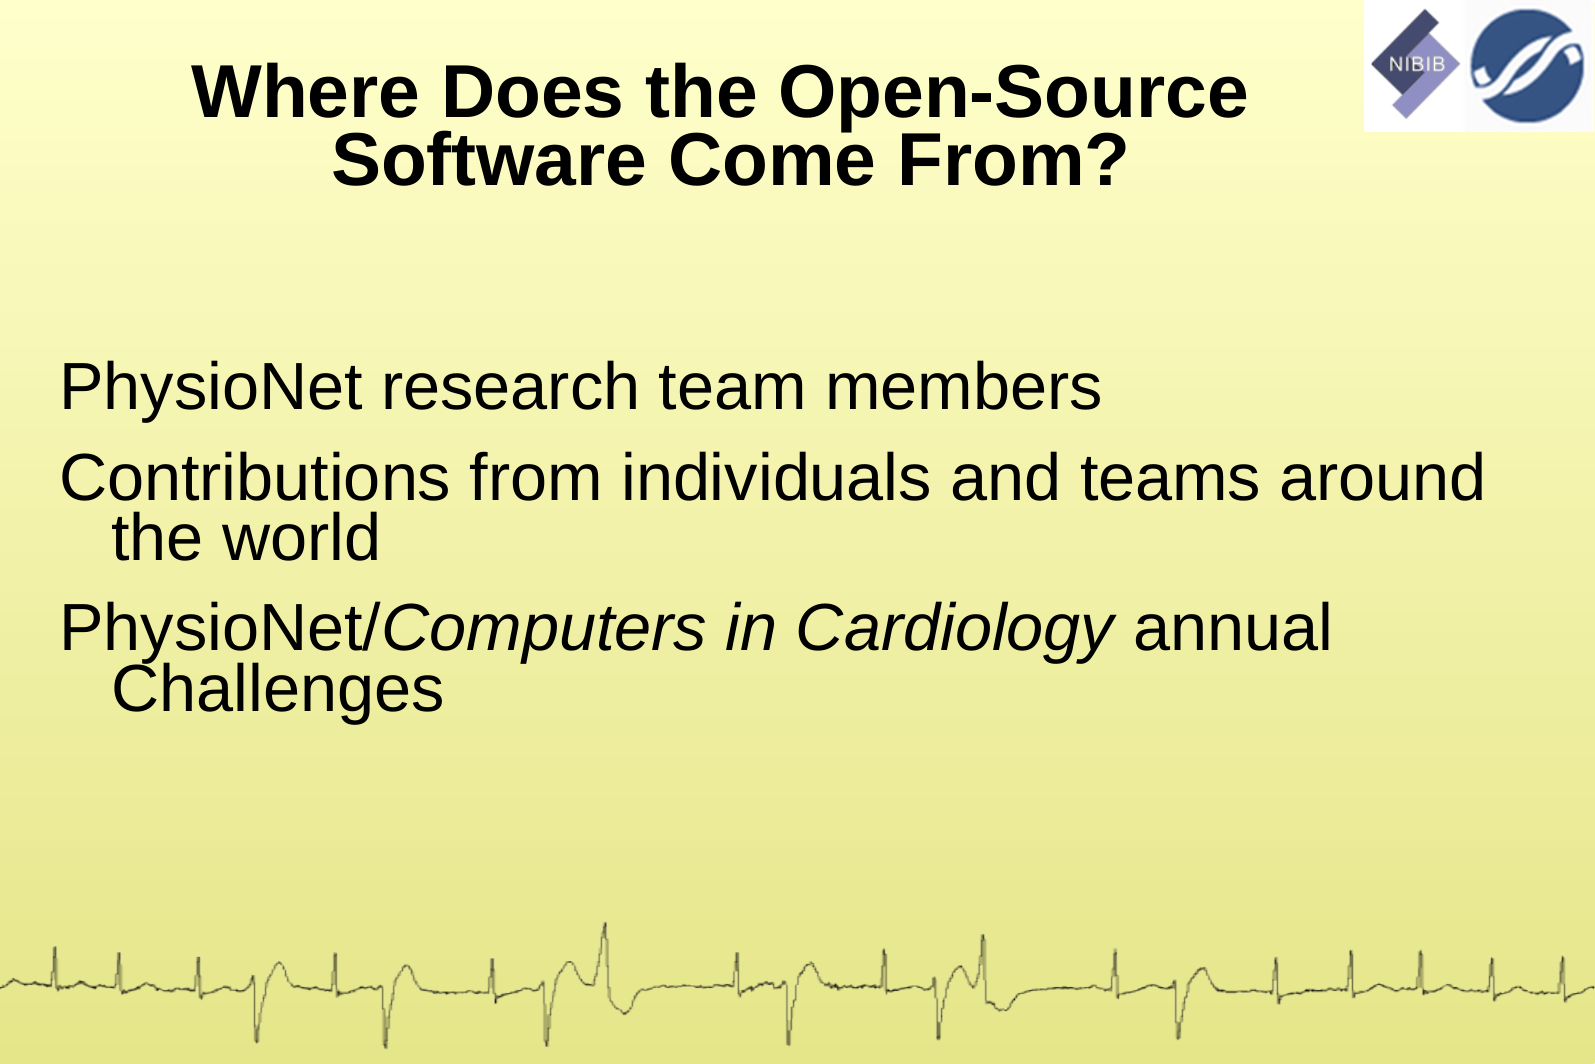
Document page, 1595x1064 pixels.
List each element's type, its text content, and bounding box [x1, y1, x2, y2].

picture [0, 913, 1595, 1064]
picture [1364, 0, 1595, 132]
title Where Does the Open-Source Software Come From? [0, 42, 1478, 220]
list PhysioNet research team members Contributions from individuals and teams around the world PhysioNet/Computers in Cardiology annual Challenges [41, 361, 1522, 791]
